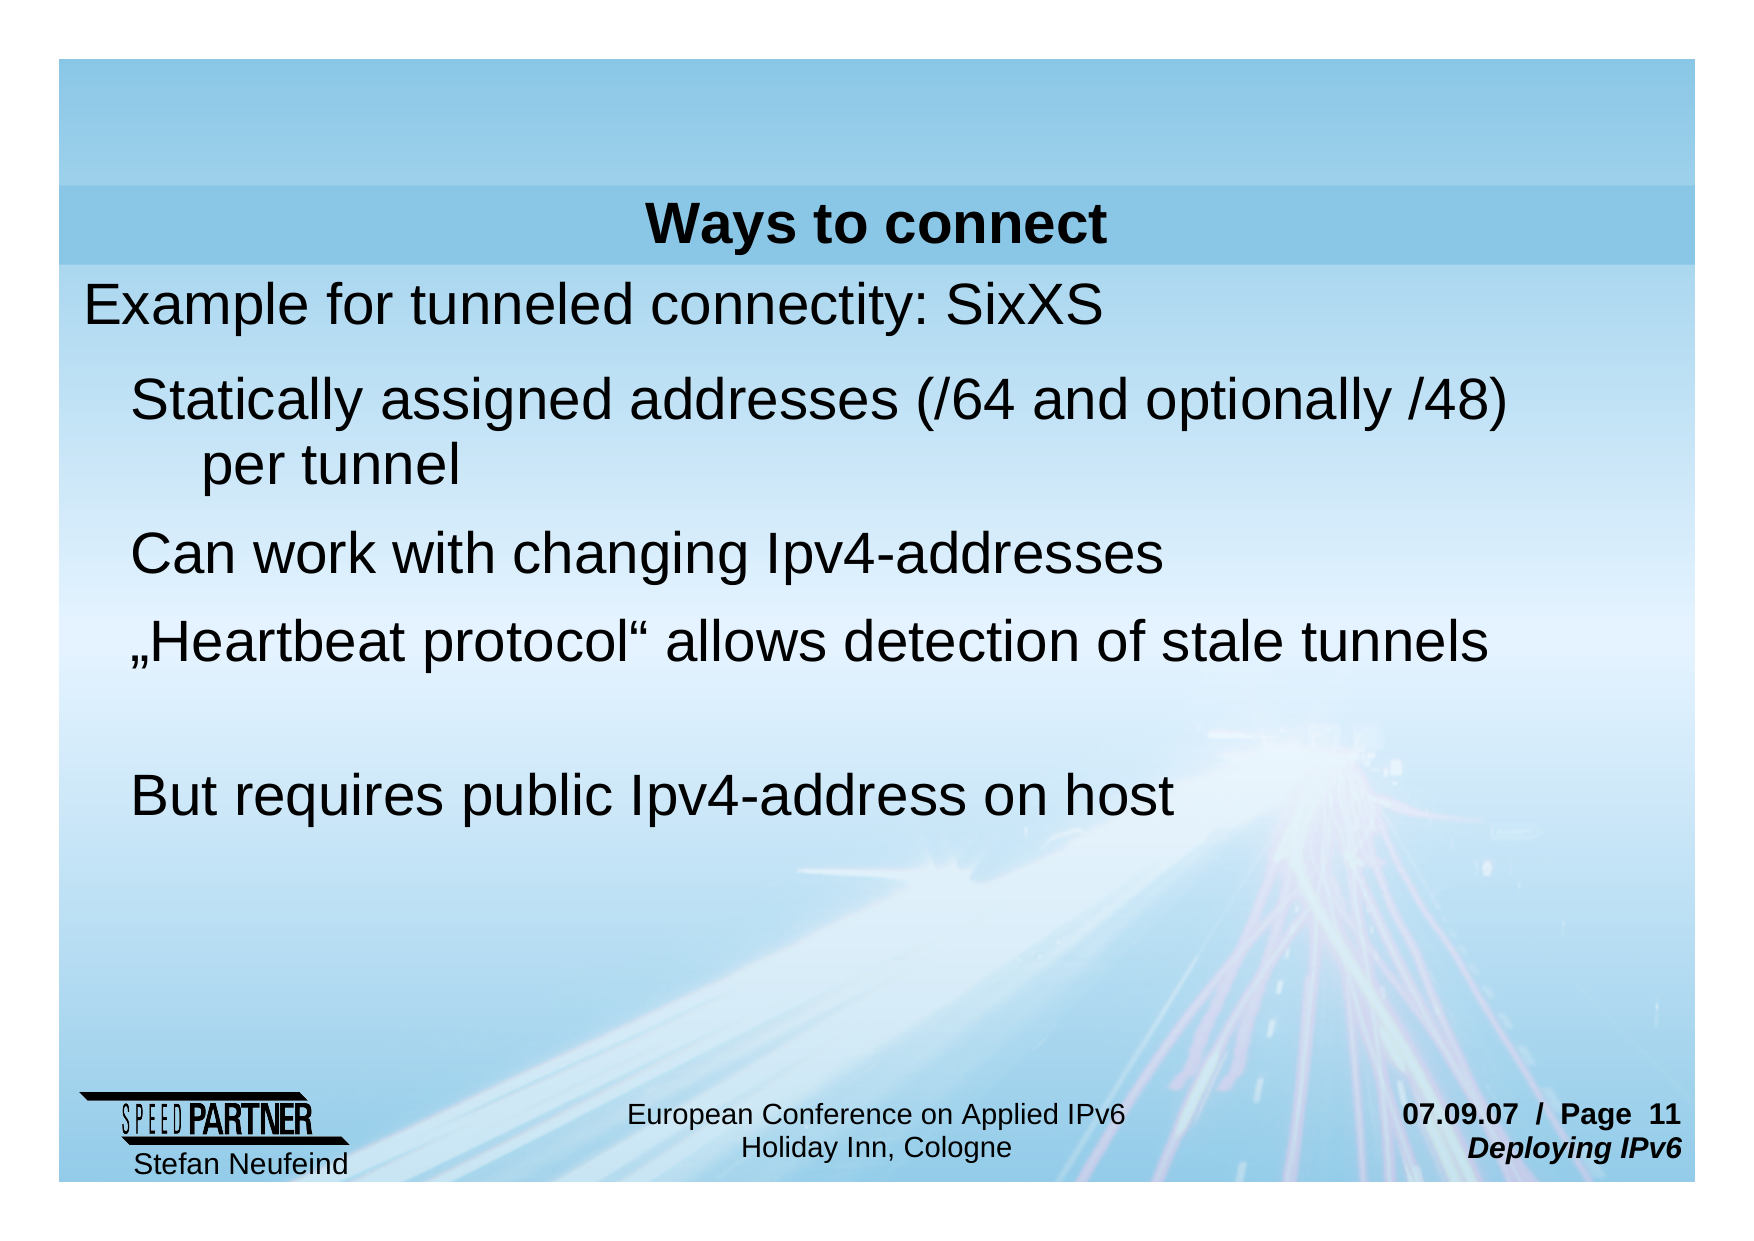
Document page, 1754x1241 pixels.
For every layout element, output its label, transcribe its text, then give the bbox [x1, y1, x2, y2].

picture [59, 59, 1695, 185]
title Ways to connect [59, 190, 1695, 257]
list Example for tunneled connectity: SixXS Statically assigned addresses (/64 and optionally /48) per tunnel Can work with changing Ipv4-addresses „Heartbeat protocol“ allows detection of stale tunnels But requires public Ipv4-address on host [71, 272, 1695, 1055]
picture [59, 265, 1695, 1182]
